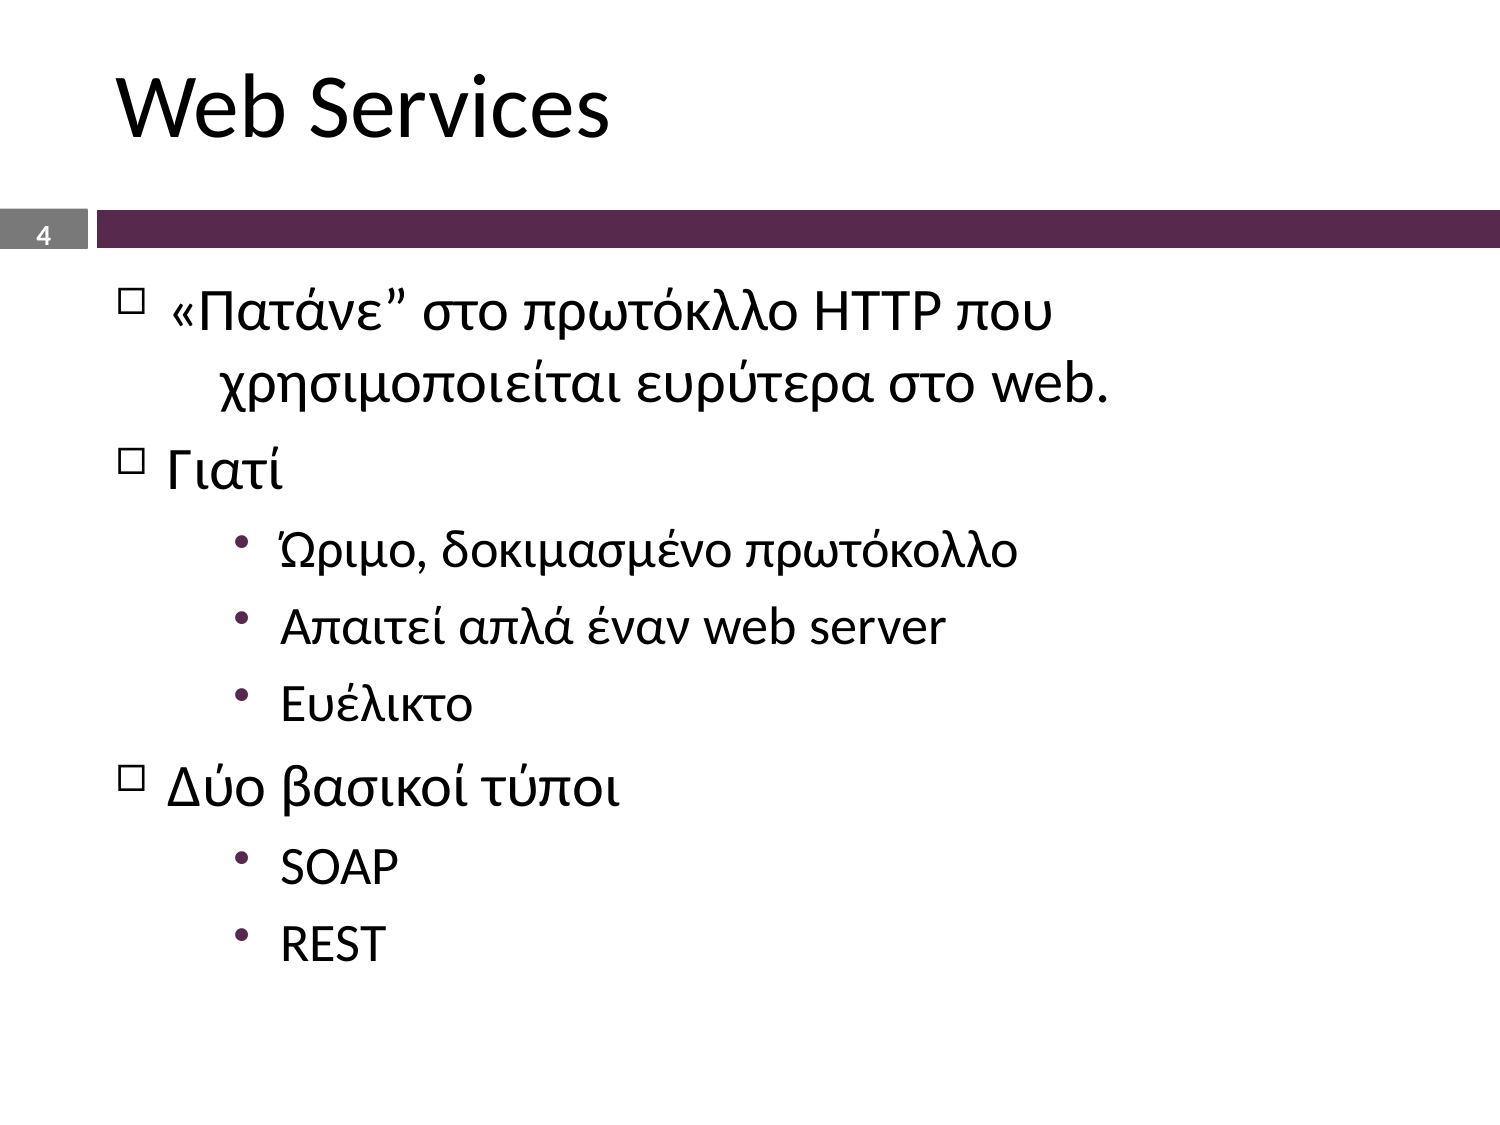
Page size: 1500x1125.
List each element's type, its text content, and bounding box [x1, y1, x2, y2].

title Web Services [100, 19, 1438, 182]
list «Πατάνε” στο πρωτόκλλο HTTP που χρησιμοποιείται ευρύτερα στο web. Γιατί Ώριμο, δοκιμασμένο πρωτόκολλο Απαιτεί απλά έναν web server Ευέλικτο Δύο βασικοί τύποι SOAP REST [100, 262, 1438, 1000]
text_box [0, 208, 88, 249]
